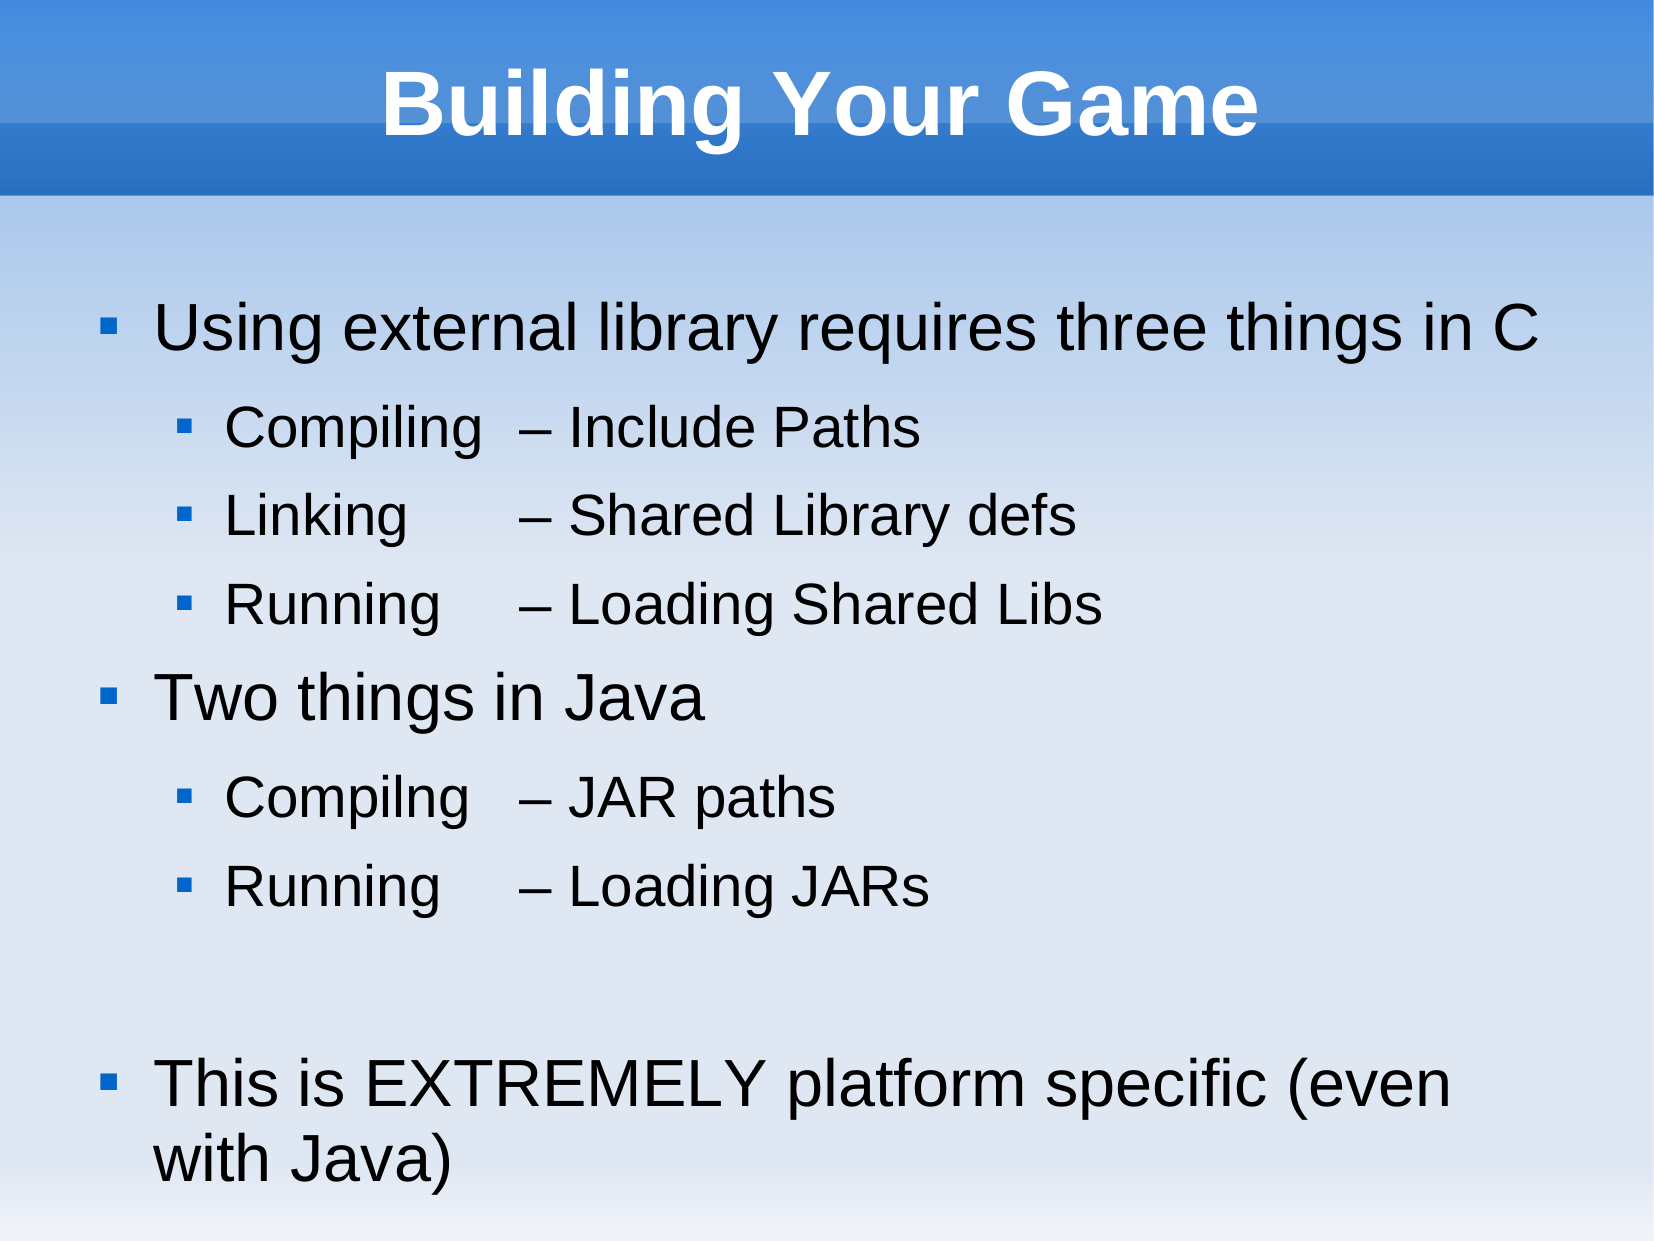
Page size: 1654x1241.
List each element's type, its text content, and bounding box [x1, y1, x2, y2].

title Building Your Game [76, 0, 1565, 208]
picture [0, 0, 1654, 1241]
list Using external library requires three things in C Compiling – Include Paths Linking – Shared Library defs Running – Loading Shared Libs Two things in Java Compilng – JAR paths Running – Loading JARs This is EXTREMELY platform specific (even with Java) [82, 290, 1571, 1198]
